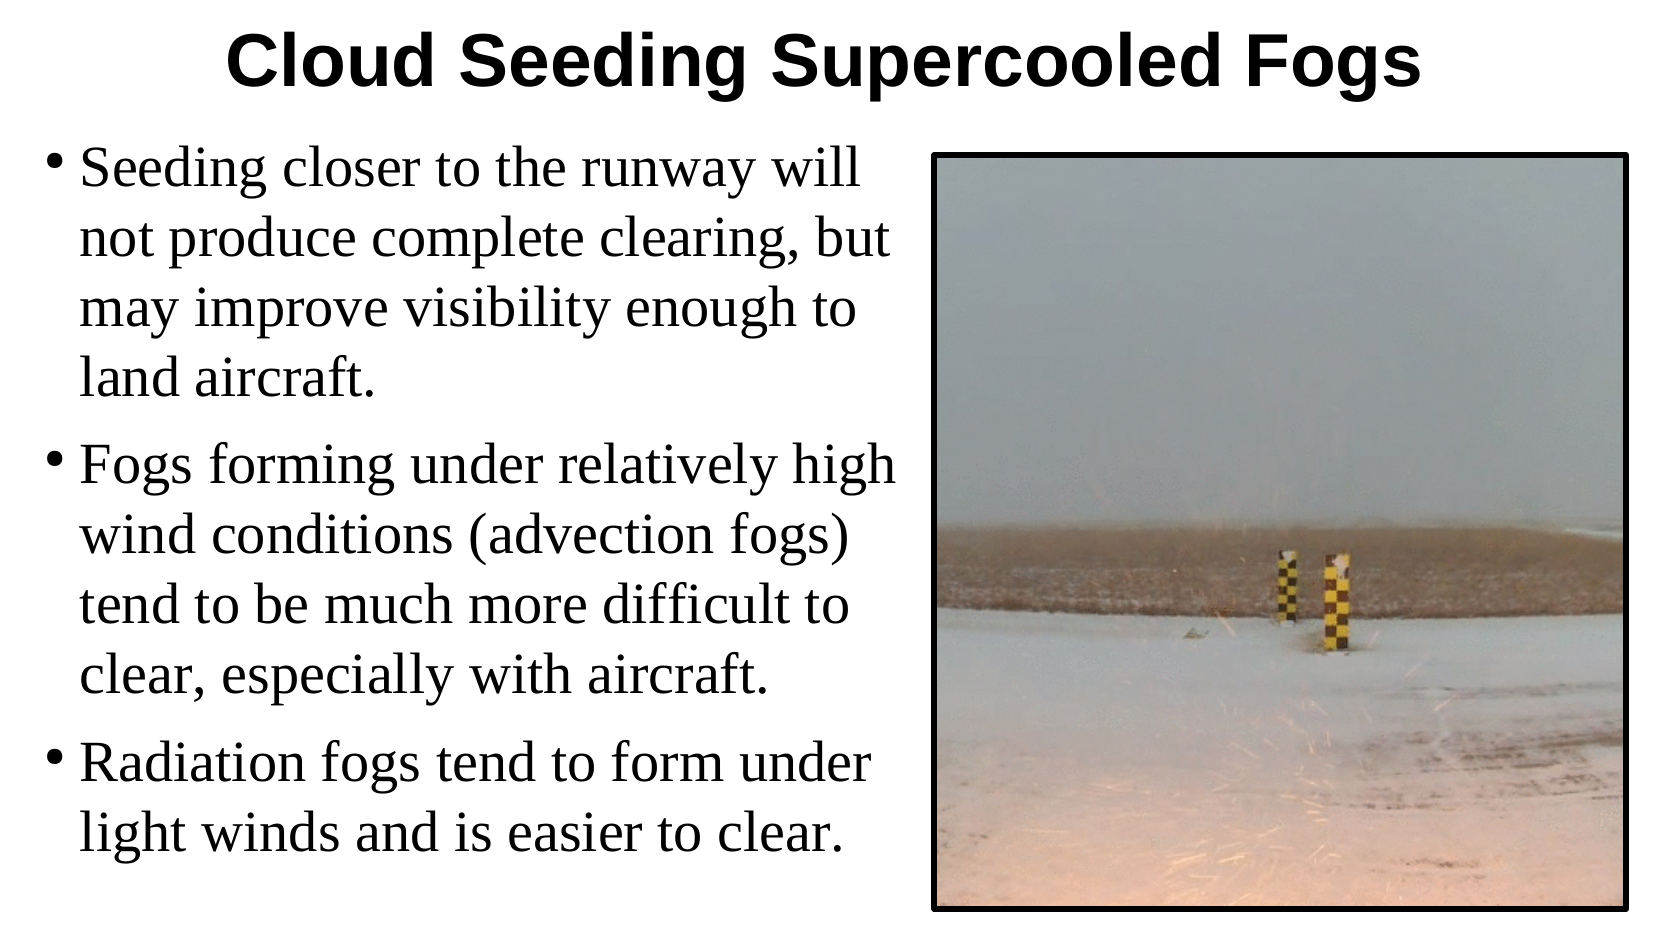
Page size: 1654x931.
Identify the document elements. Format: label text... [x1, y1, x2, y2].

picture [937, 157, 1624, 906]
title Cloud Seeding Supercooled Fogs [0, 5, 1654, 107]
text_box Seeding closer to the runway will not produce complete clearing, but may improve visibility enough to land aircraft. Fogs forming under relatively high wind conditions (advection fogs) tend to be much more difficult to clear, especially with aircraft. Radiation fogs tend to form under light winds and is easier to clear. [4, 120, 938, 872]
